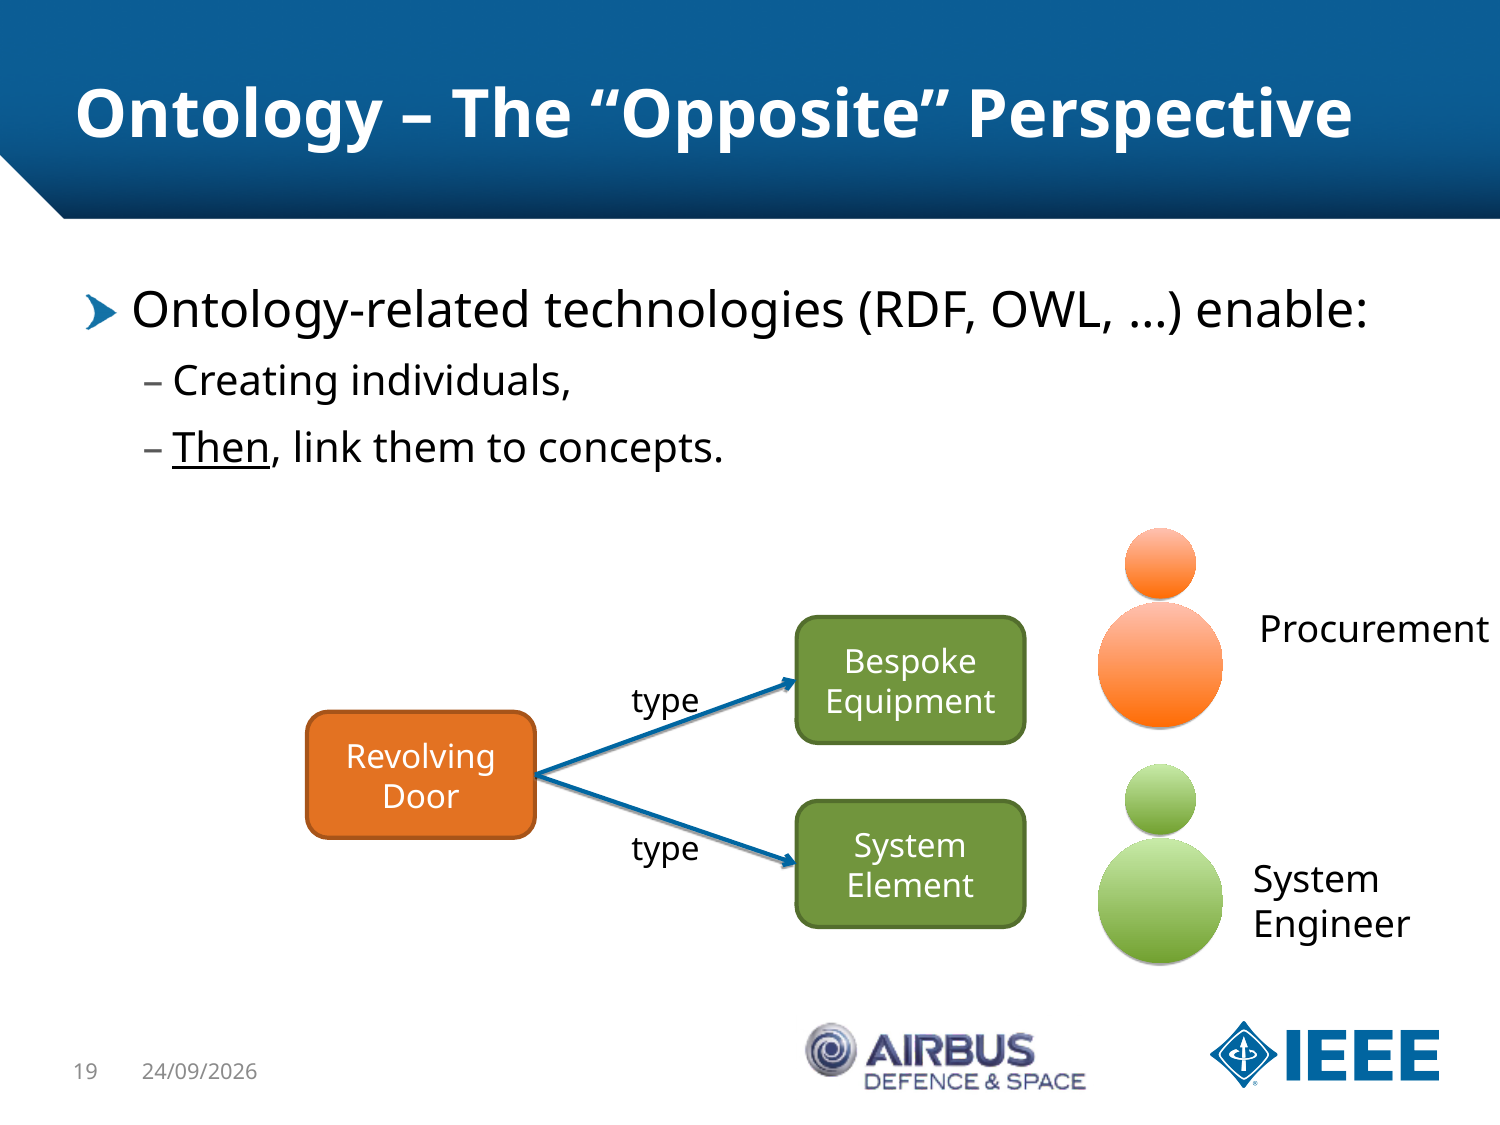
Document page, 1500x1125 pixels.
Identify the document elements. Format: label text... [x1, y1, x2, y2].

text_box [1125, 764, 1196, 835]
text_box [1125, 528, 1196, 599]
picture [0, 0, 1500, 1125]
text_box type [675, 819, 715, 833]
text_box Revolving Door [306, 711, 535, 838]
text_box System Engineer [1238, 847, 1500, 953]
list Ontology-related technologies (RDF, OWL, …) enable: Creating individuals, Then, link them to concepts. [60, 270, 1426, 593]
text_box Bespoke Equipment [796, 616, 1025, 743]
slide_number 24/03/2021 [141, 1042, 412, 1103]
text_box [1098, 602, 1224, 728]
text_box type [616, 819, 715, 875]
slide_number <number> [72, 1042, 132, 1103]
text_box type [616, 671, 715, 727]
text_box [1098, 838, 1224, 964]
title Ontology – The “Opposite” Perspective [59, 22, 1426, 199]
text_box Procurement [1244, 597, 1500, 657]
text_box System Element [796, 800, 1025, 927]
